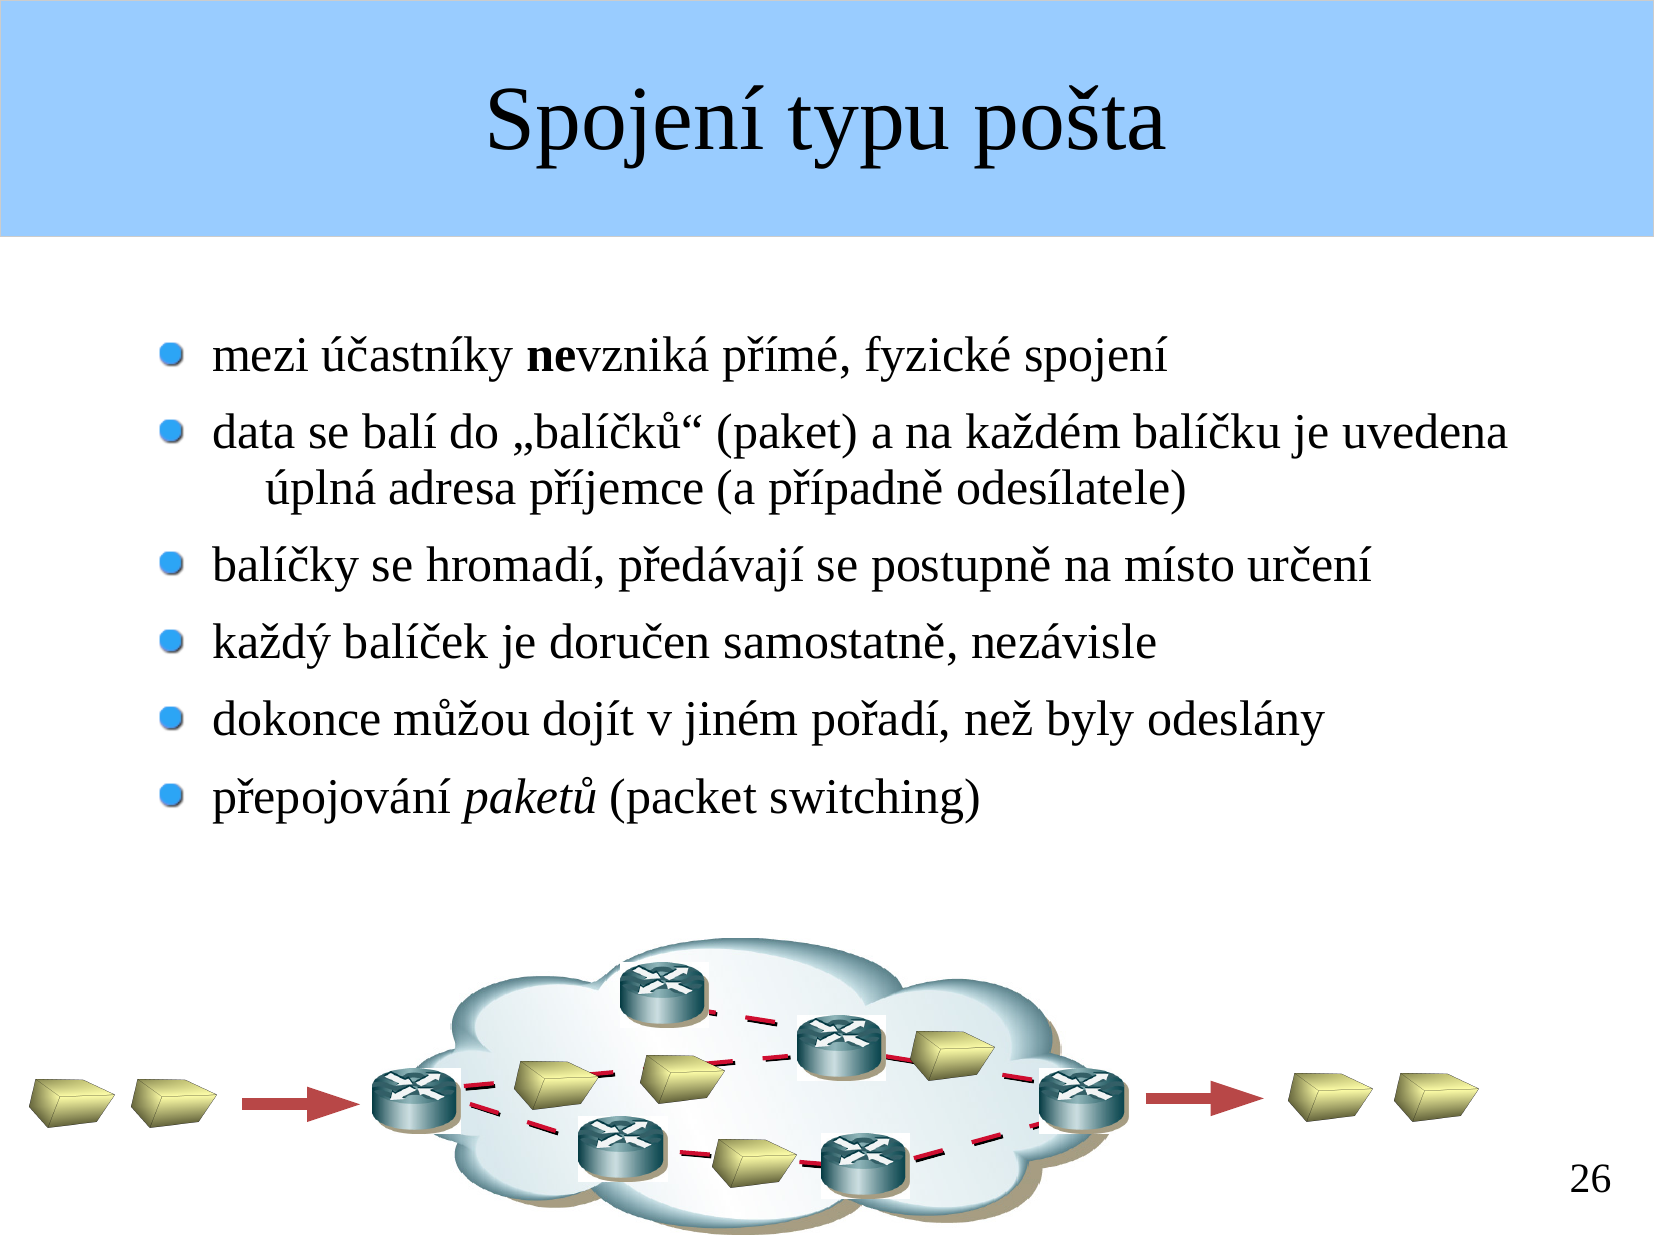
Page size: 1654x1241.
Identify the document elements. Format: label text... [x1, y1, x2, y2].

picture [372, 962, 1129, 1235]
title Spojení typu pošta [0, 0, 1654, 237]
list mezi účastníky nevzniká přímé, fyzické spojení data se balí do „balíčků“ (paket) a na každém balíčku je uvedena úplná adresa příjemce (a případně odesílatele) balíčky se hromadí, předávají se postupně na místo určení každý balíček je doručen samostatně, nezávisle dokonce můžou dojít v jiném pořadí, než byly odeslány přepojování paketů (packet switching) [123, 327, 1539, 975]
